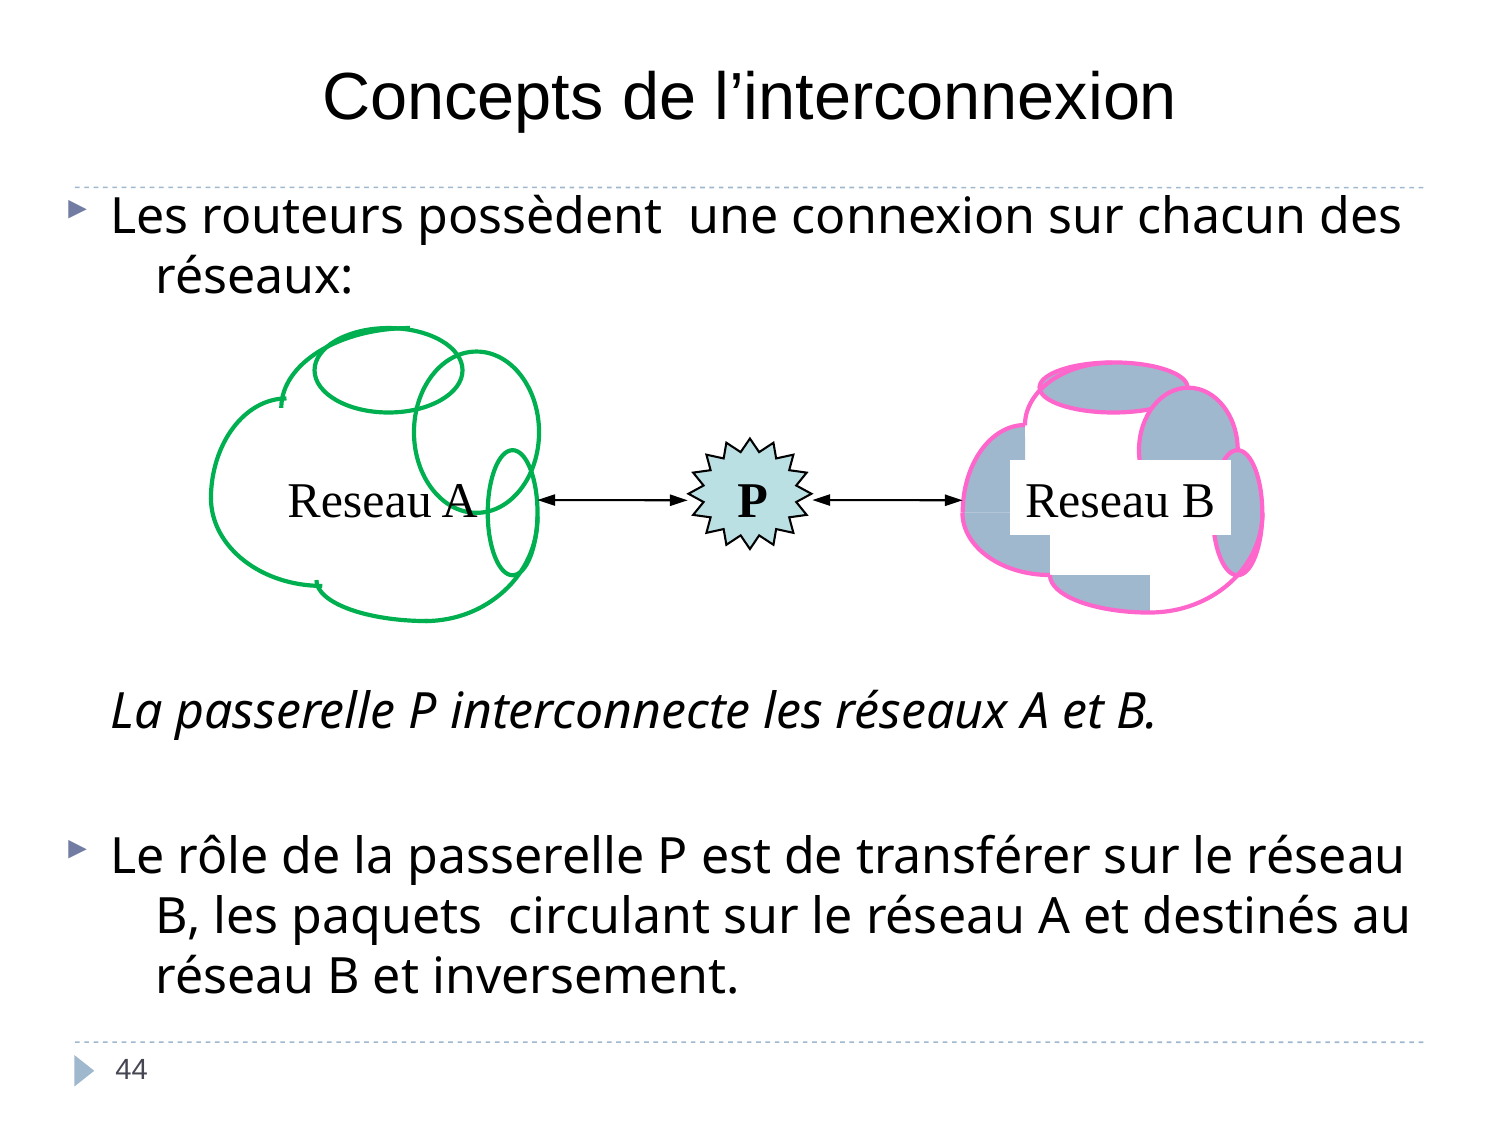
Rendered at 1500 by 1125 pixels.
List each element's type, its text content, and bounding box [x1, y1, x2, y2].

text_box Concepts de l’interconnexion [0, 45, 1500, 129]
text_box P [722, 460, 783, 535]
text_box [1242, 550, 1258, 575]
list Les routeurs possèdent une connexion sur chacun des réseaux: La passerelle P interconnecte les réseaux A et B. Le rôle de la passerelle P est de transférer sur le réseau B, les paquets circulant sur le réseau A et destinés au réseau B et inversement. [50, 175, 1454, 1029]
text_box [688, 438, 812, 533]
text_box Reseau B [1010, 460, 1231, 535]
text_box [724, 535, 776, 550]
text_box 44 [100, 1042, 426, 1103]
text_box Reseau A [272, 460, 493, 535]
text_box [1041, 362, 1263, 575]
text_box [1039, 366, 1073, 387]
text_box [962, 424, 1150, 613]
